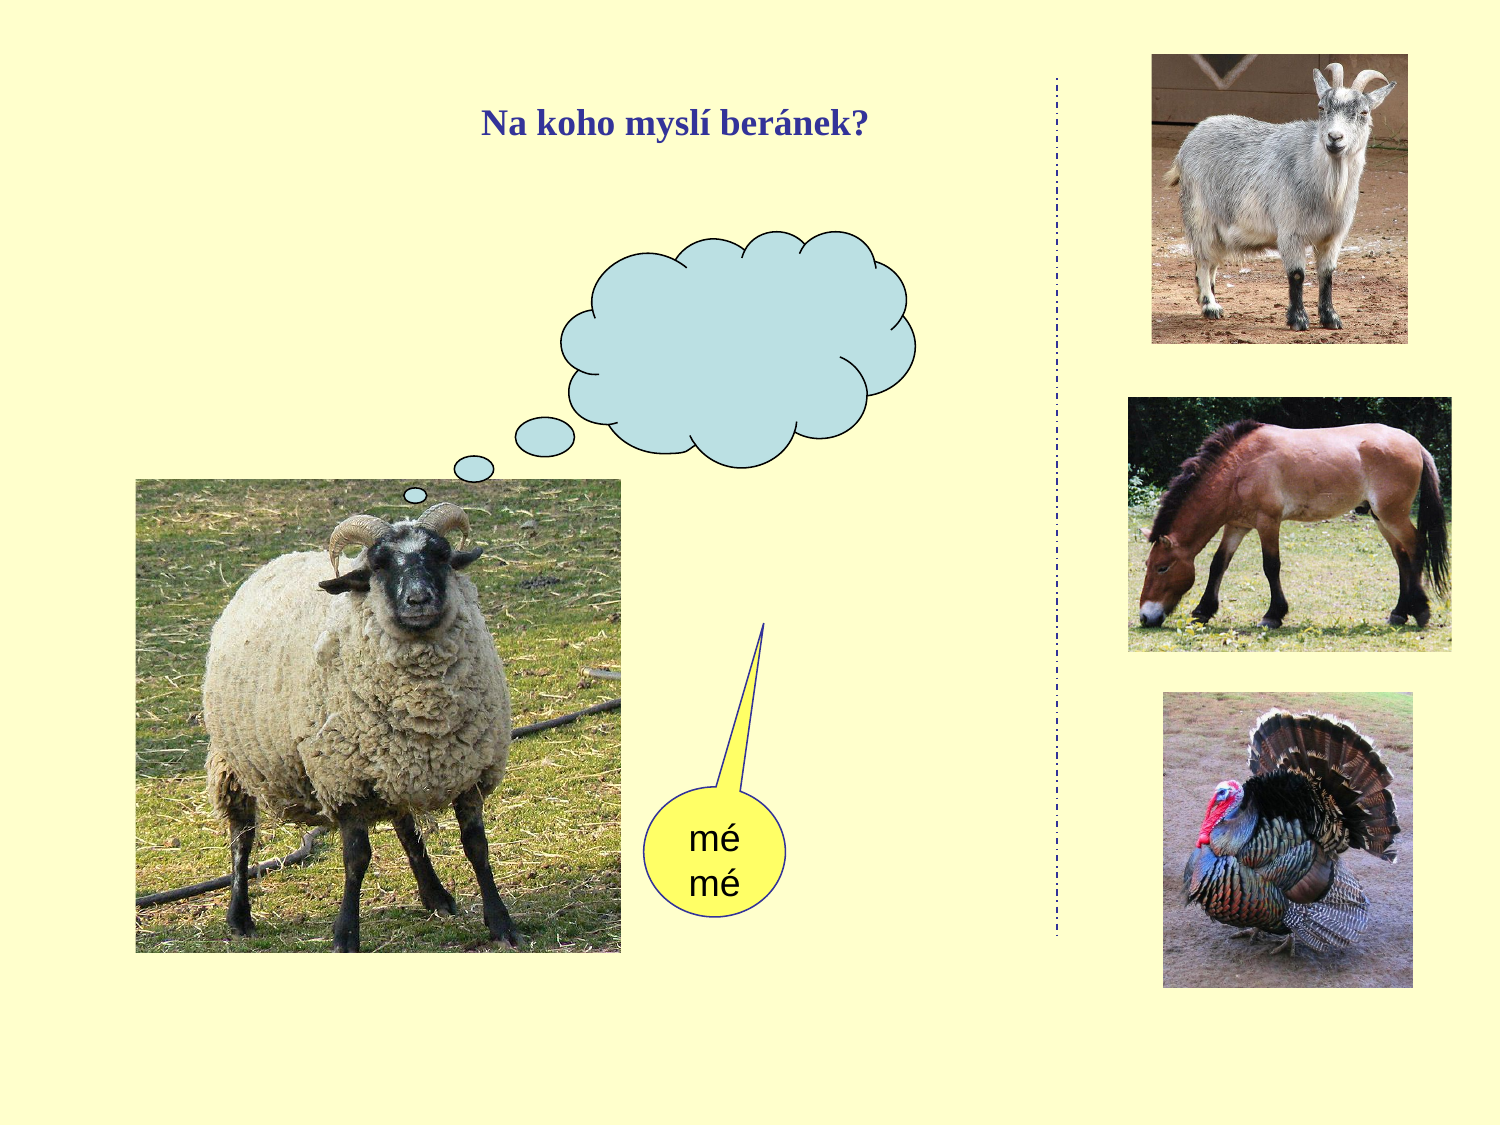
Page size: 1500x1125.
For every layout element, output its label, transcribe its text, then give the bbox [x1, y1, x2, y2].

picture [1151, 54, 1408, 344]
picture [1128, 397, 1452, 652]
picture [135, 479, 621, 953]
text_box mé mé [643, 623, 786, 917]
text_box [515, 417, 575, 457]
text_box [403, 487, 427, 504]
picture [1163, 692, 1413, 988]
text_box Na koho myslí beránek? [466, 90, 886, 151]
text_box [560, 231, 916, 468]
text_box [454, 455, 494, 483]
